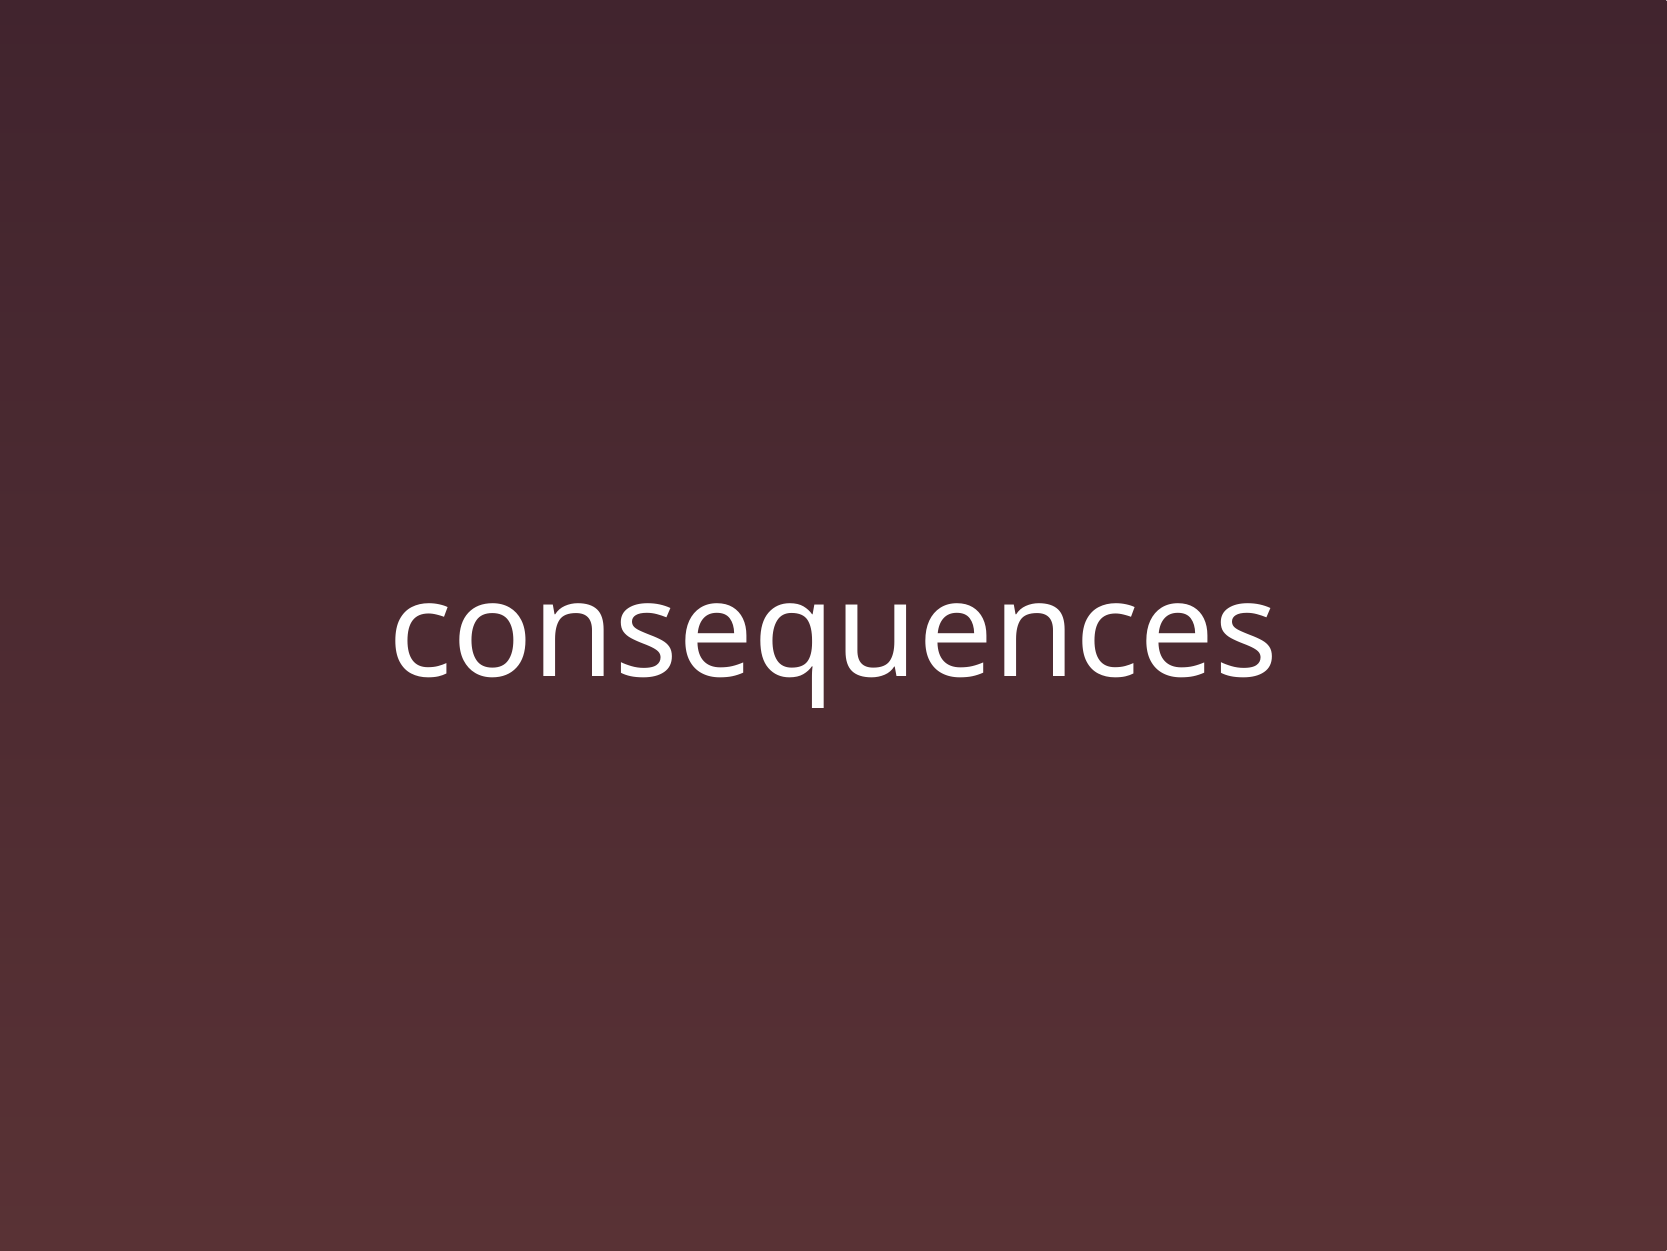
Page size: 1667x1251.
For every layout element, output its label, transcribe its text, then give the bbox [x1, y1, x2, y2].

title consequences [162, 381, 1505, 869]
